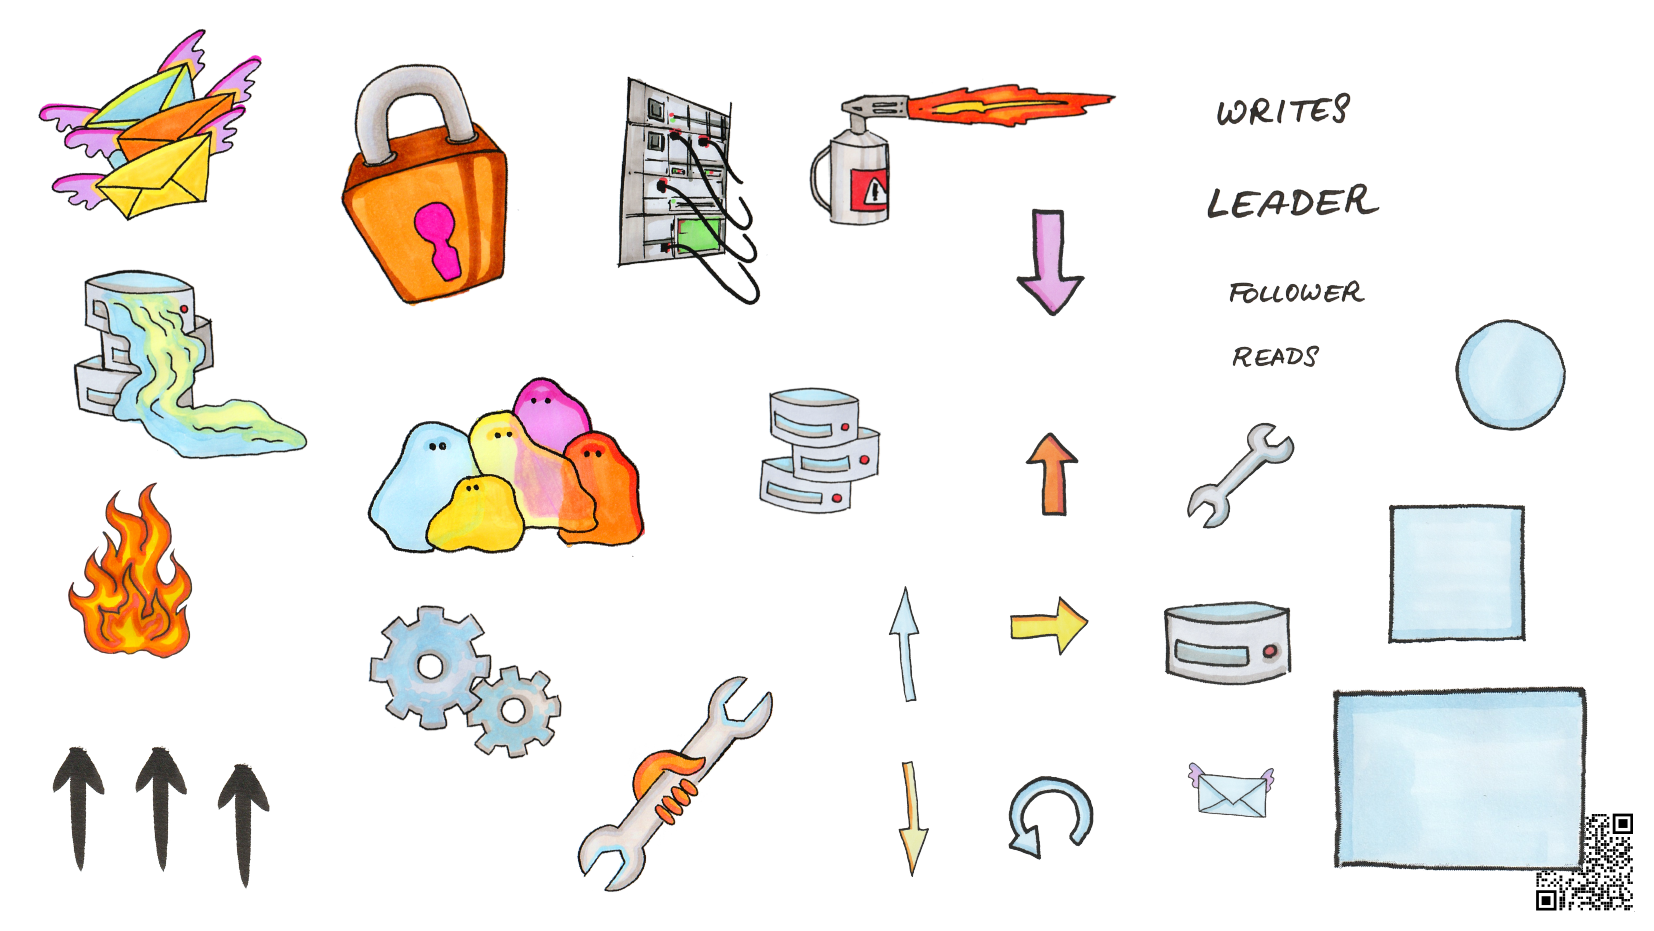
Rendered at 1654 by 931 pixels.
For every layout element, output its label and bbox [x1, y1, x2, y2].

picture [1185, 412, 1300, 532]
picture [29, 18, 321, 665]
picture [1003, 767, 1100, 866]
picture [590, 58, 774, 311]
picture [1176, 71, 1388, 388]
picture [890, 753, 933, 886]
picture [1002, 590, 1093, 667]
picture [885, 575, 928, 709]
picture [350, 354, 793, 916]
picture [35, 721, 284, 903]
picture [1181, 753, 1287, 827]
picture [1010, 413, 1093, 528]
picture [738, 368, 883, 532]
picture [805, 58, 1123, 325]
picture [1446, 291, 1589, 443]
picture [1151, 484, 1635, 916]
picture [325, 29, 532, 325]
